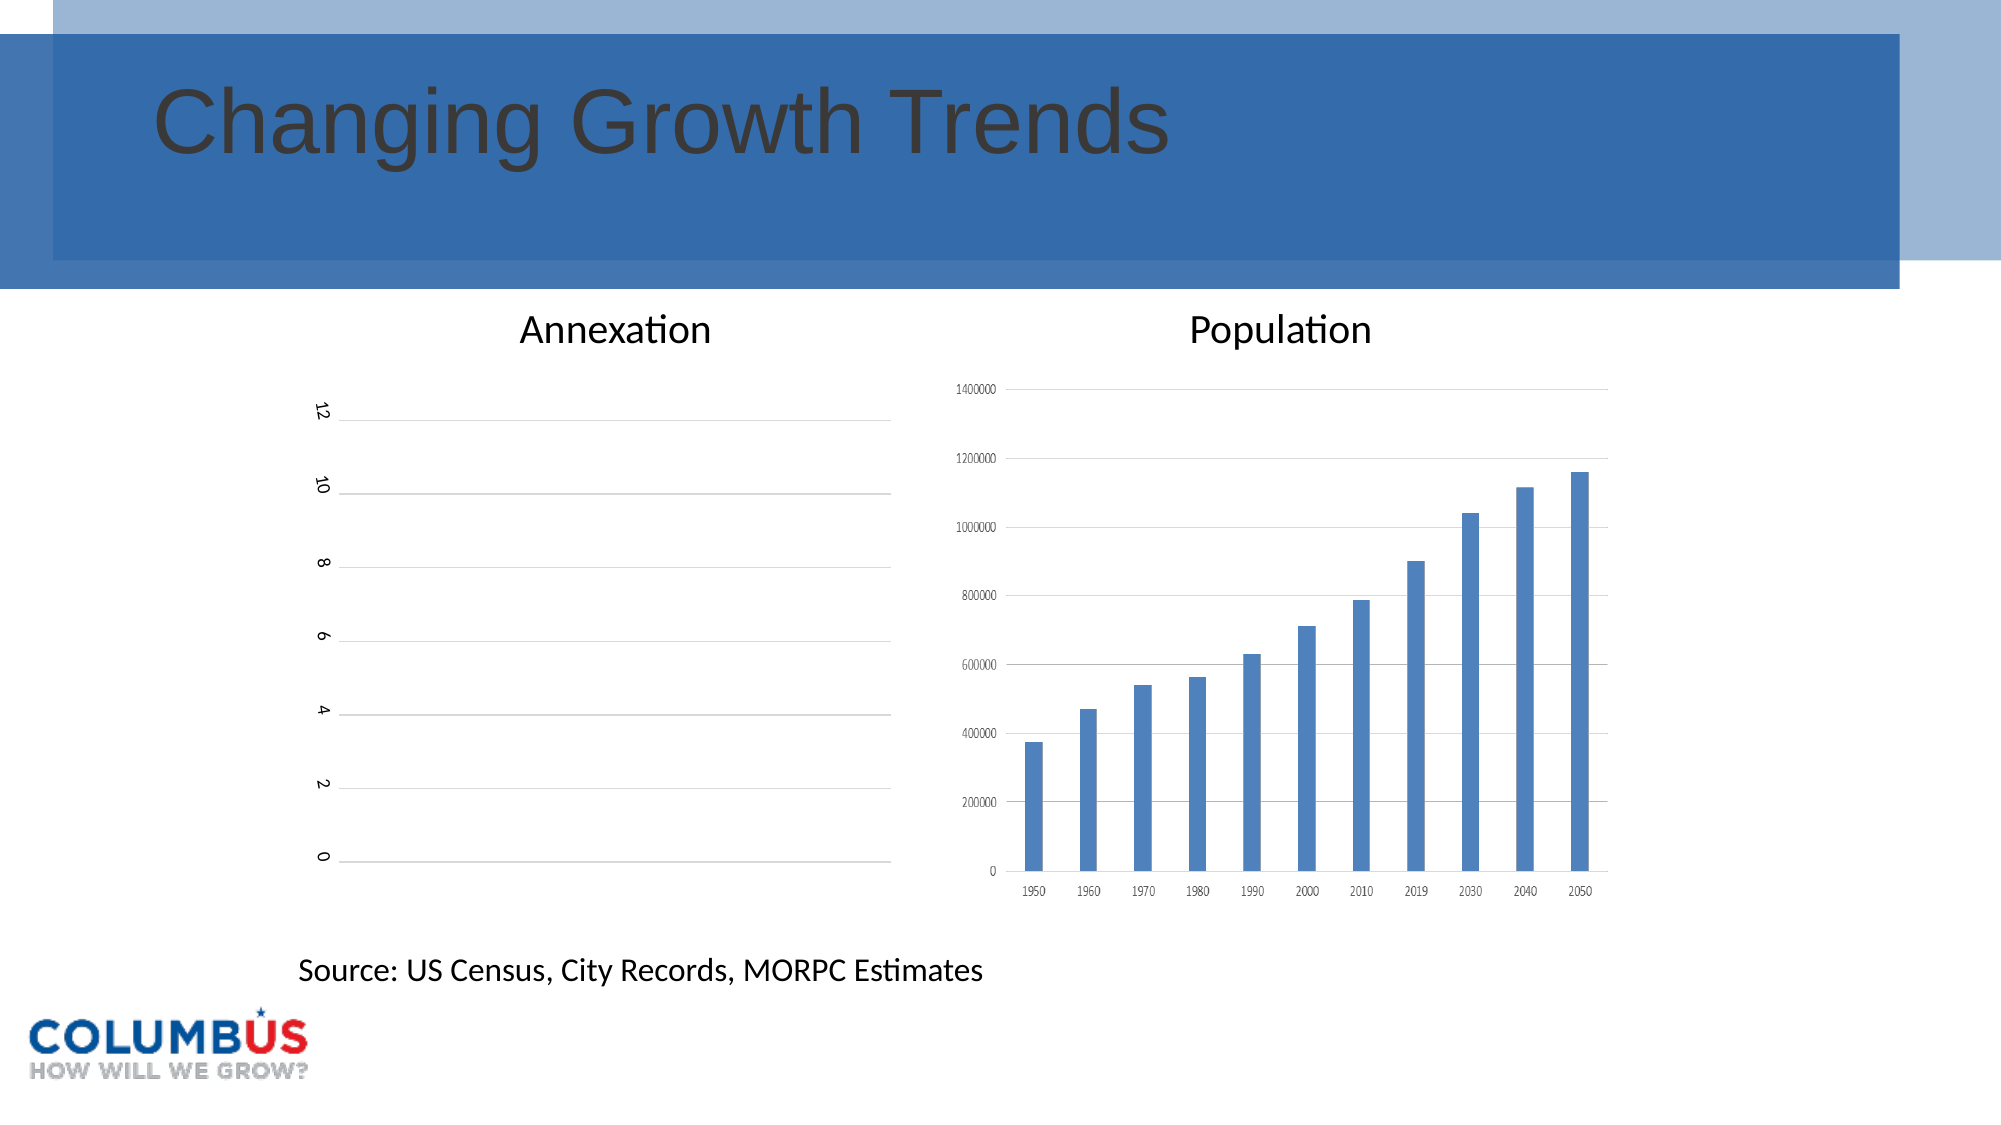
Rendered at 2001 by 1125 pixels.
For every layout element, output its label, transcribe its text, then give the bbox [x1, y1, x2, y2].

picture [906, 270, 1632, 953]
chart [282, 391, 906, 917]
title Changing Growth Trends [137, 66, 1863, 285]
text_box Source: US Census, City Records, MORPC Estimates [283, 940, 1372, 996]
text_box Annexation [504, 294, 728, 360]
picture [13, 996, 320, 1118]
